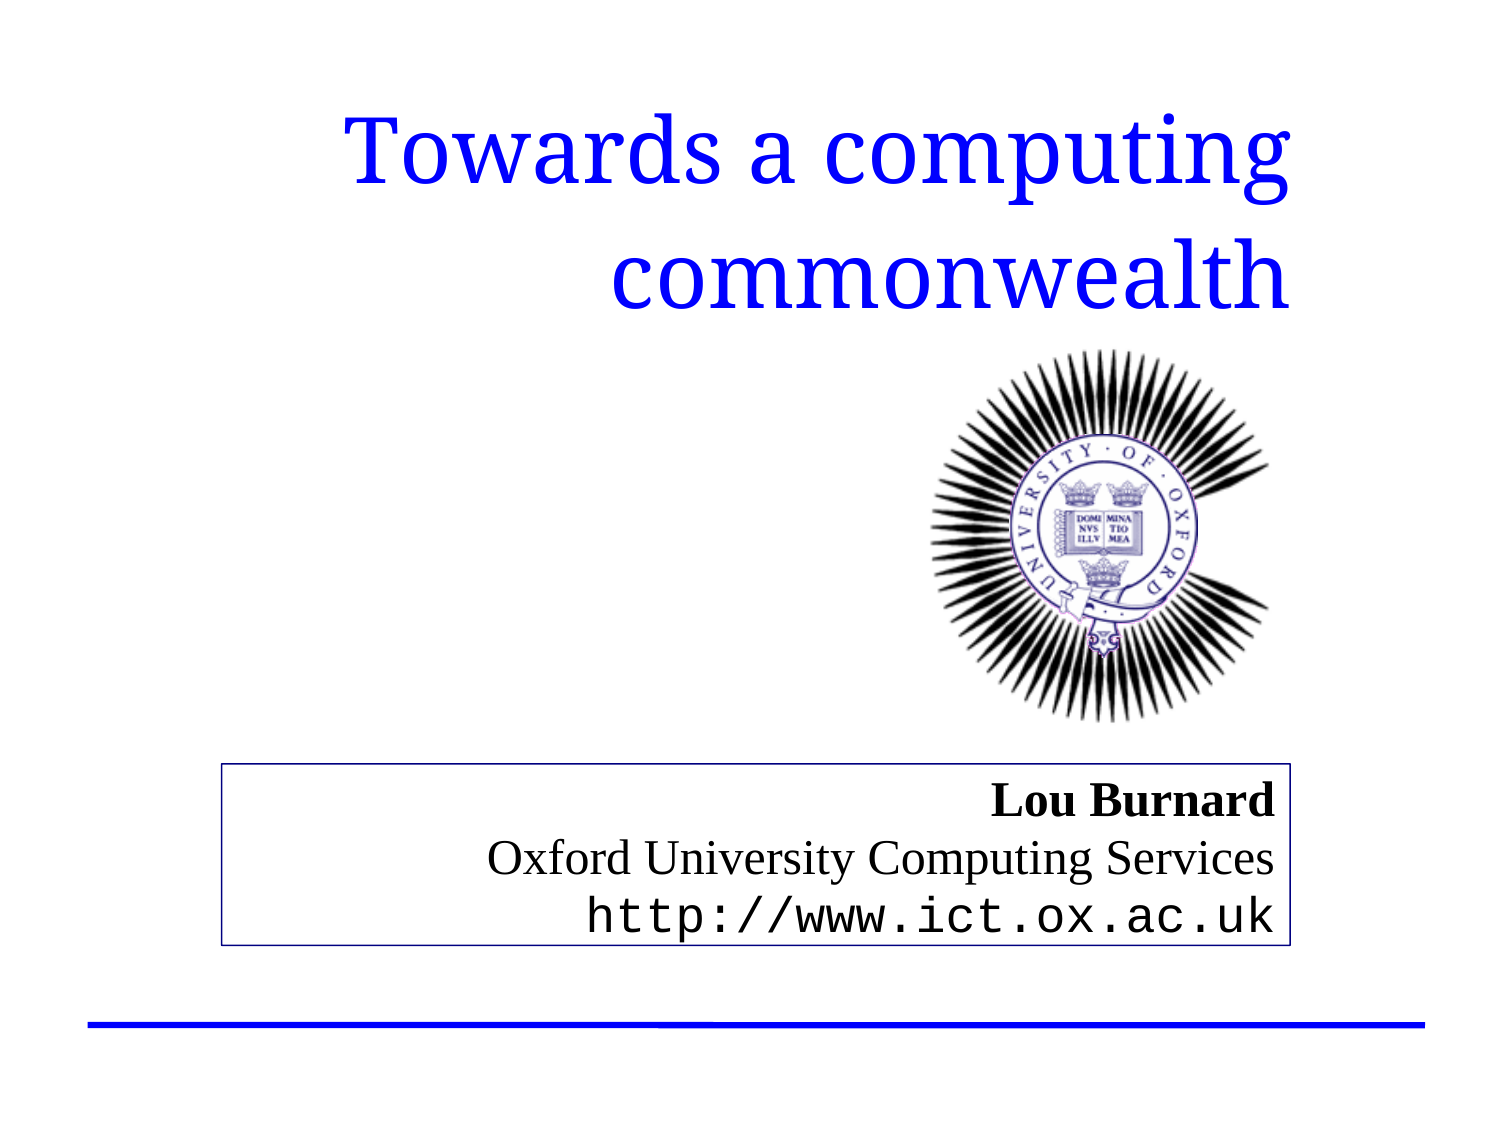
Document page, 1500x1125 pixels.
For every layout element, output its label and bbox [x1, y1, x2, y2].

picture [912, 336, 1288, 735]
